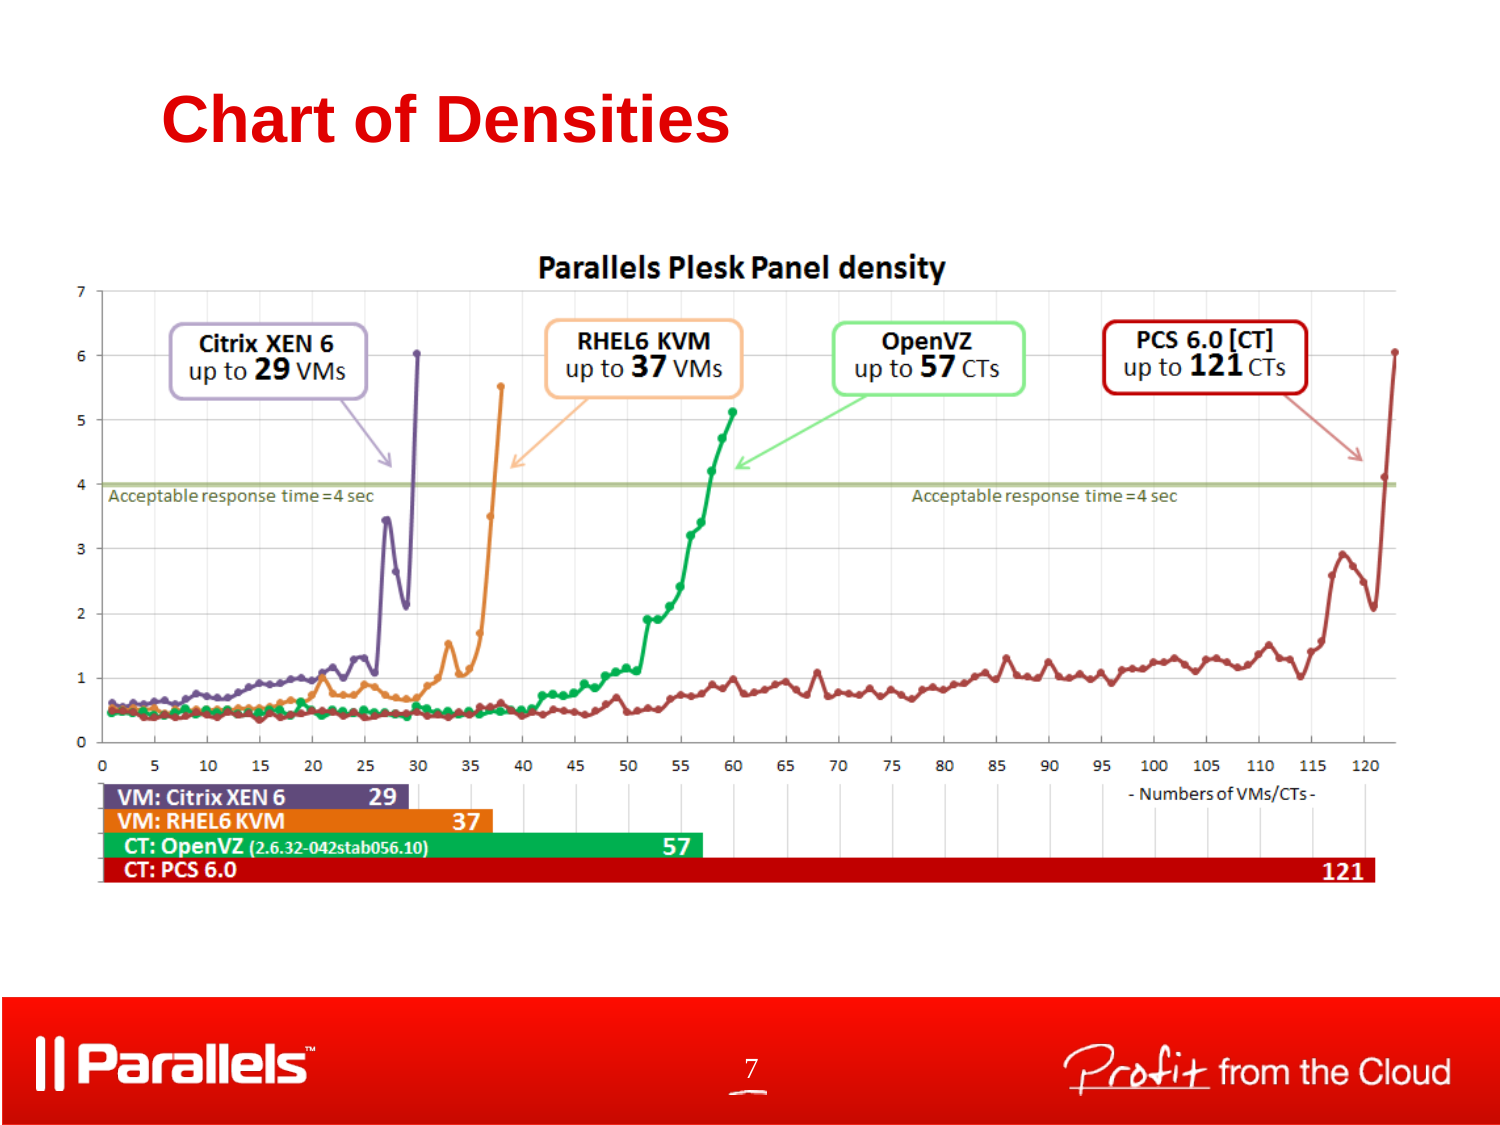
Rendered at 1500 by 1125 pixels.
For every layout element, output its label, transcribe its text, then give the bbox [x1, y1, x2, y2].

picture [727, 1090, 767, 1095]
picture [69, 238, 1420, 888]
picture [36, 1034, 318, 1091]
picture [1049, 1033, 1465, 1096]
title Chart of Densities [161, 41, 1383, 205]
